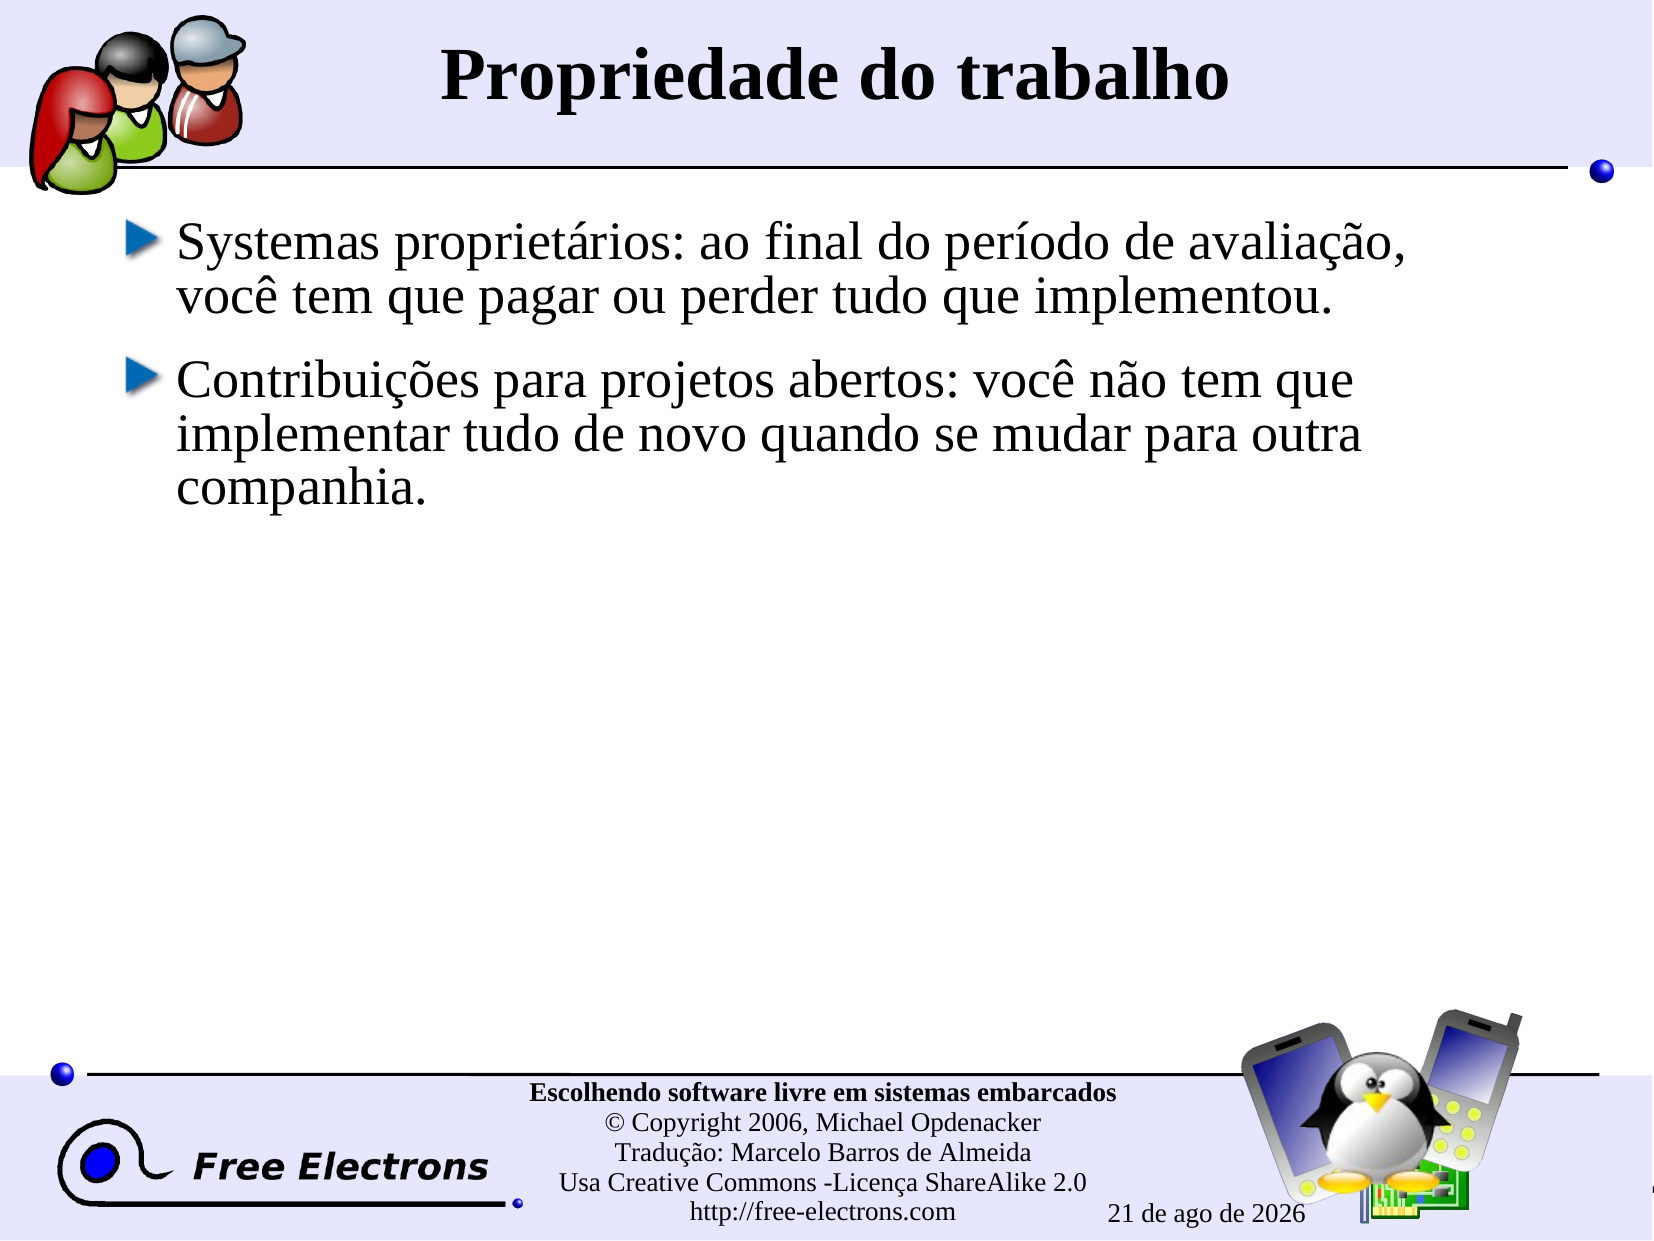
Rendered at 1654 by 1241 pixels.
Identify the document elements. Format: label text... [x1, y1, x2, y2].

title Propriedade do trabalho [246, 25, 1603, 124]
picture [50, 1108, 527, 1216]
picture [29, 15, 246, 195]
list Systemas proprietários: ao final do período de avaliação, você tem que pagar ou perder tudo que implementou. Contribuições para projetos abertos: você não tem que implementar tudo de novo quando se mudar para outra companhia. [105, 216, 1518, 1067]
picture [1231, 1008, 1537, 1241]
